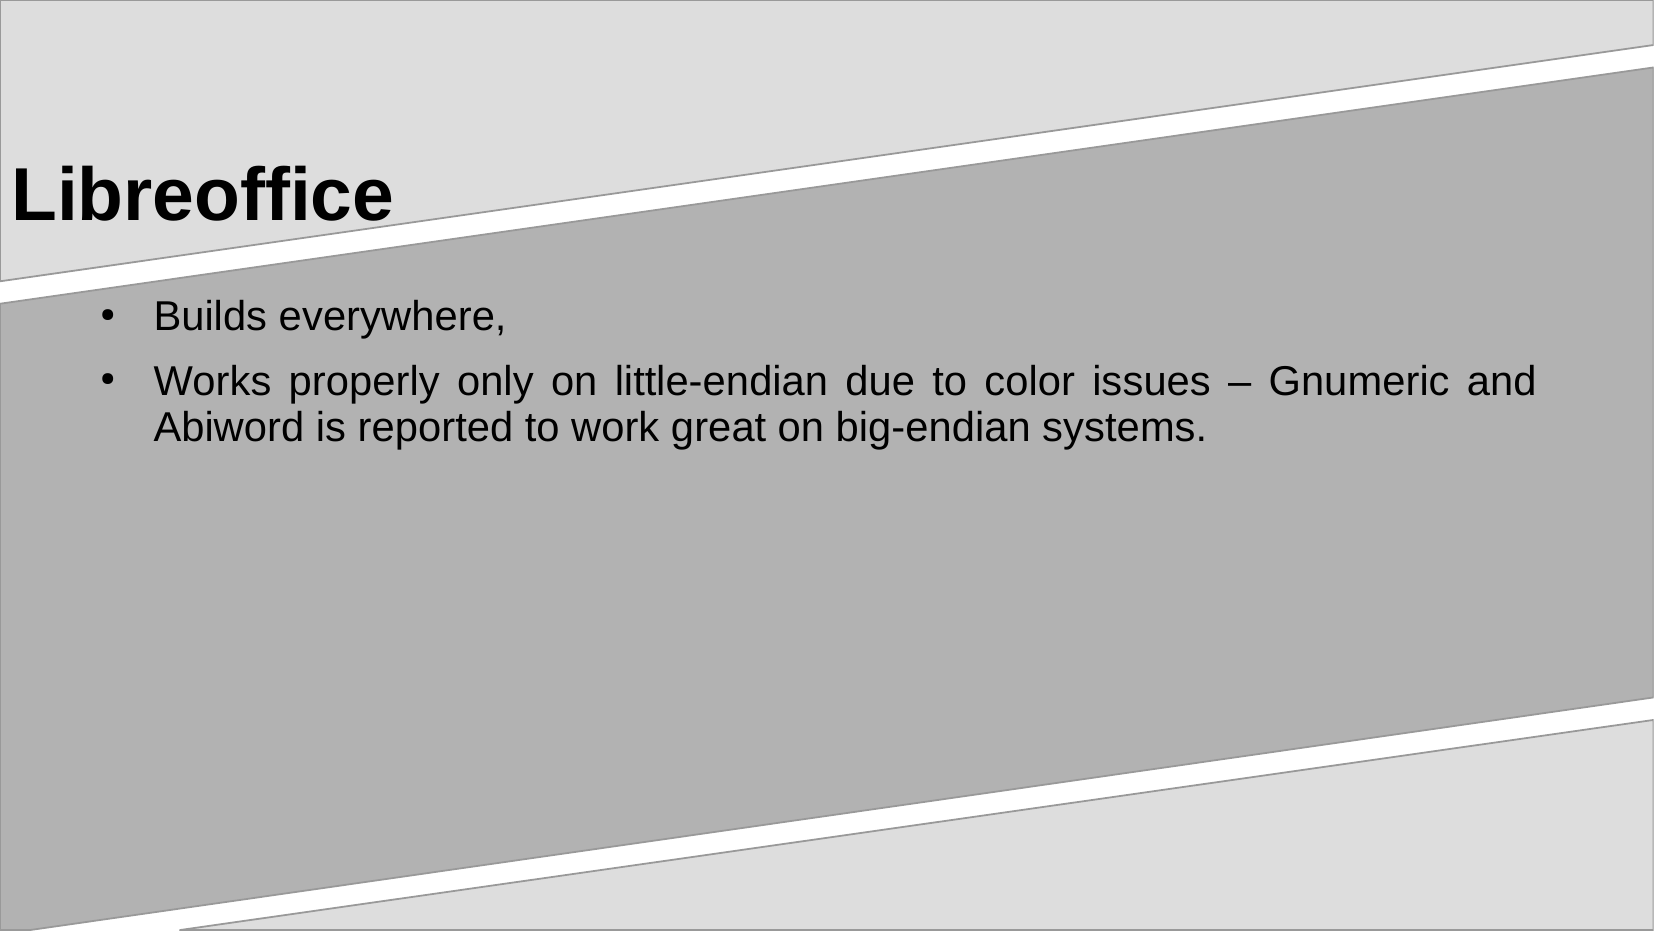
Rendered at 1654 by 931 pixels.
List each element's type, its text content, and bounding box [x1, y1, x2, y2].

title Libreoffice [11, 116, 1489, 274]
list Builds everywhere, Works properly only on little-endian due to color issues – Gnumeric and Abiword is reported to work great on big-endian systems. [82, 292, 1538, 833]
